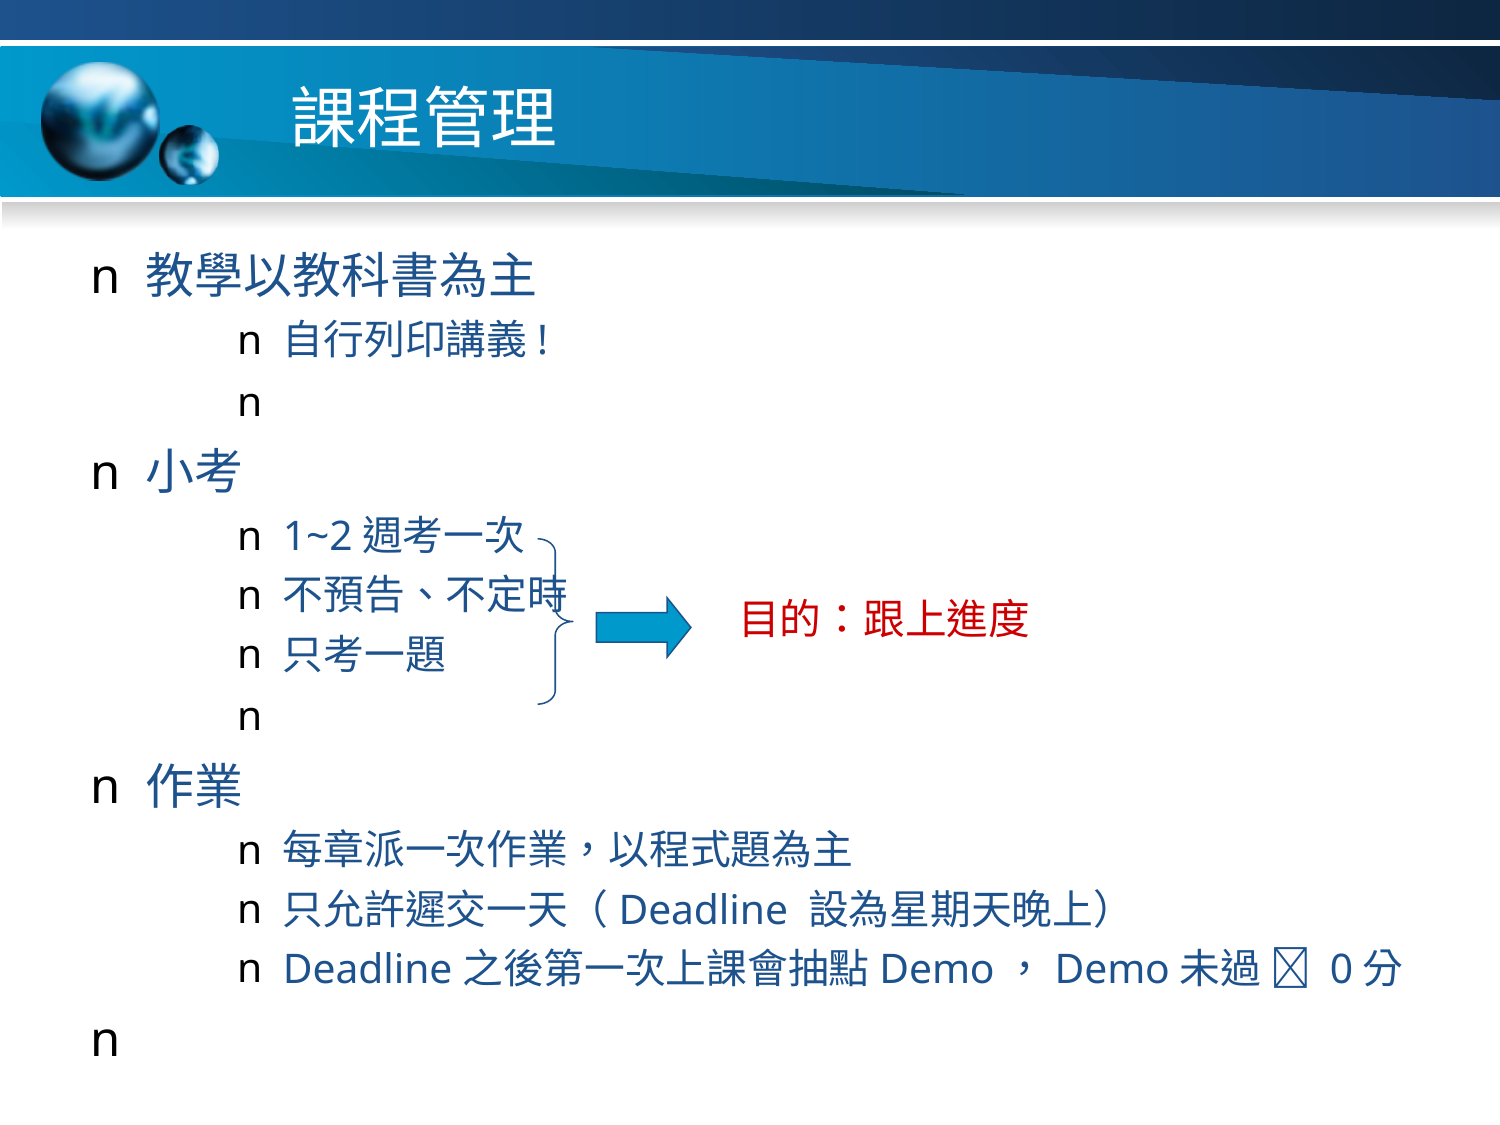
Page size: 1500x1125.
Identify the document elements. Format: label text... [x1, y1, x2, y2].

title 課程管理 [275, 45, 1363, 188]
text_box 目的：跟上進度 [723, 585, 1046, 651]
list 教學以教科書為主 自行列印講義! 小考 1~2週考一次 不預告、不定時 只考一題 作業 每章派一次作業，以程式題為主 只允許遲交一天（Deadline 設為星期天晚上） Deadline之後第一次上課會抽點Demo，Demo未過  0分 [75, 237, 1426, 1050]
text_box [596, 597, 691, 658]
